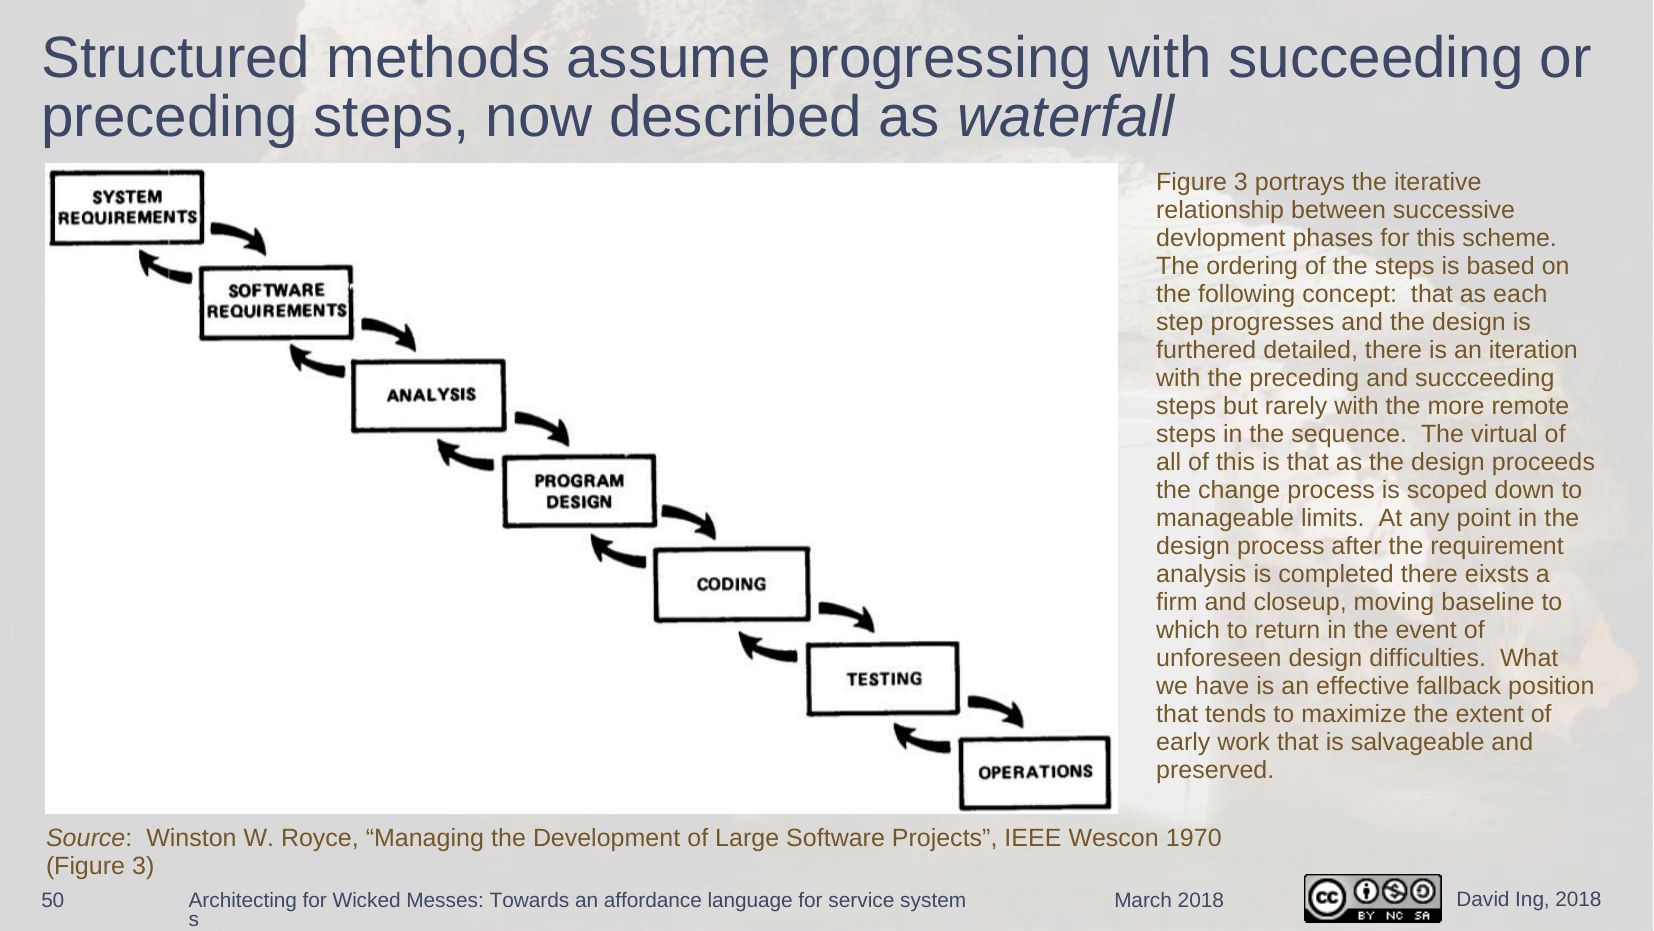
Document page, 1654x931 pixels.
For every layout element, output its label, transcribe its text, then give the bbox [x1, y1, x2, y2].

text_box Figure 3 portrays the iterative relationship between successive devlopment phases for this scheme. The ordering of the steps is based on the following concept: that as each step progresses and the design is furthered detailed, there is an iteration with the preceding and succceeding steps but rarely with the more remote steps in the sequence. The virtual of all of this is that as the design proceeds the change process is scoped down to manageable limits. At any point in the design process after the requirement analysis is completed there eixsts a firm and closeup, moving baseline to which to return in the event of unforeseen design difficulties. What we have is an effective fallback position that tends to maximize the extent of early work that is salvageable and preserved. [1141, 160, 1613, 793]
title Structured methods assume progressing with succeeding or preceding steps, now described as waterfall [41, 30, 1613, 148]
picture [45, 163, 1118, 814]
text_box Source: Winston W. Royce, “Managing the Development of Large Software Projects”, IEEE Wescon 1970 (Figure 3) [31, 816, 1258, 888]
text_box Solving for the optimal Problem solution involves analysis, research employing quantitative methods seeking optimal outcomes. Unfortunately, as conditions change, problems frequently do not remain solved or resolved but reappear, and usually in more complex forms. Furthermore, every solution and resolution generates new problems, ones that tend to be more complex than the ones solved or resolved. [0, 0, 1653, 931]
picture [1304, 874, 1442, 923]
